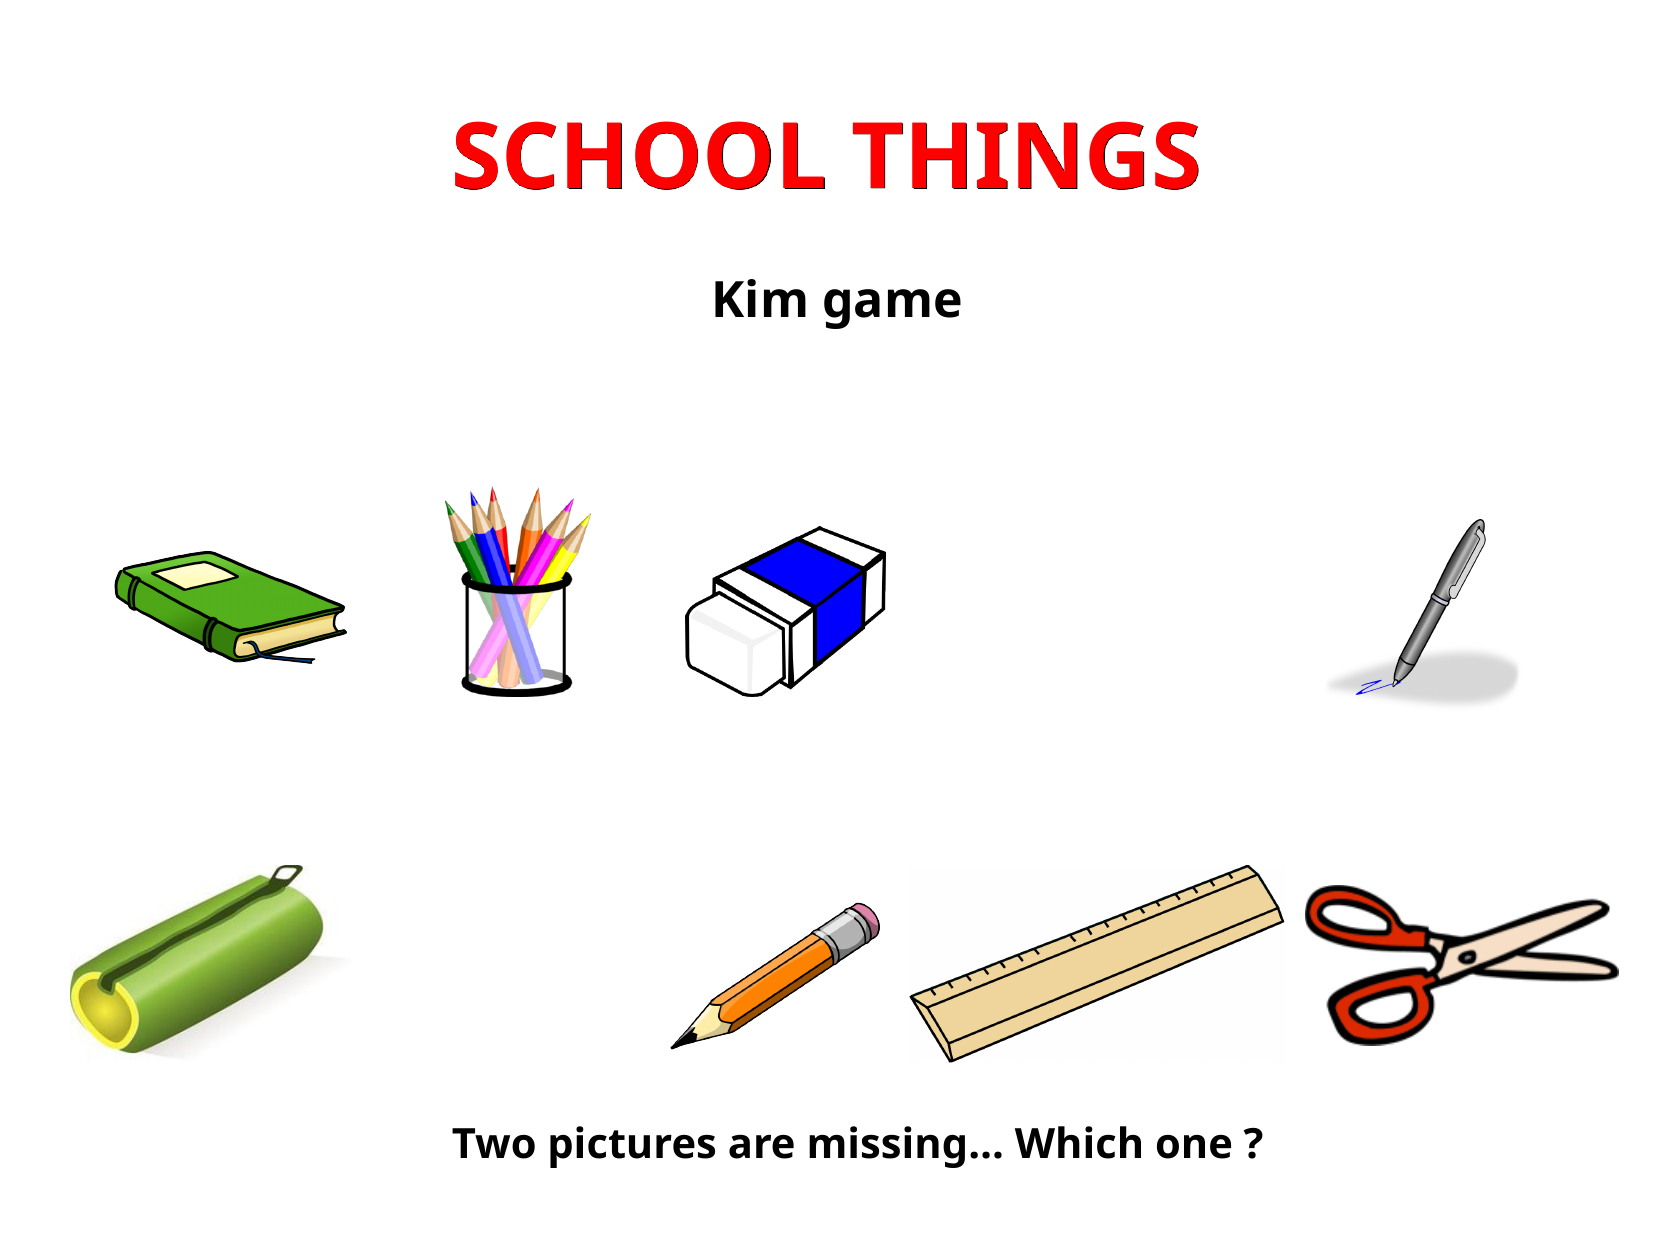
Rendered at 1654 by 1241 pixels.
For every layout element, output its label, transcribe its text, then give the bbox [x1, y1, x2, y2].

picture [909, 865, 1286, 1063]
text_box Kim game [696, 256, 1111, 334]
picture [1305, 885, 1619, 1046]
picture [70, 865, 355, 1063]
picture [108, 543, 355, 674]
picture [661, 890, 889, 1062]
picture [445, 486, 591, 697]
picture [685, 526, 886, 697]
picture [1311, 519, 1533, 717]
title SCHOOL THINGS [82, 49, 1571, 257]
text_box Two pictures are missing… Which one ? [437, 1105, 1288, 1205]
